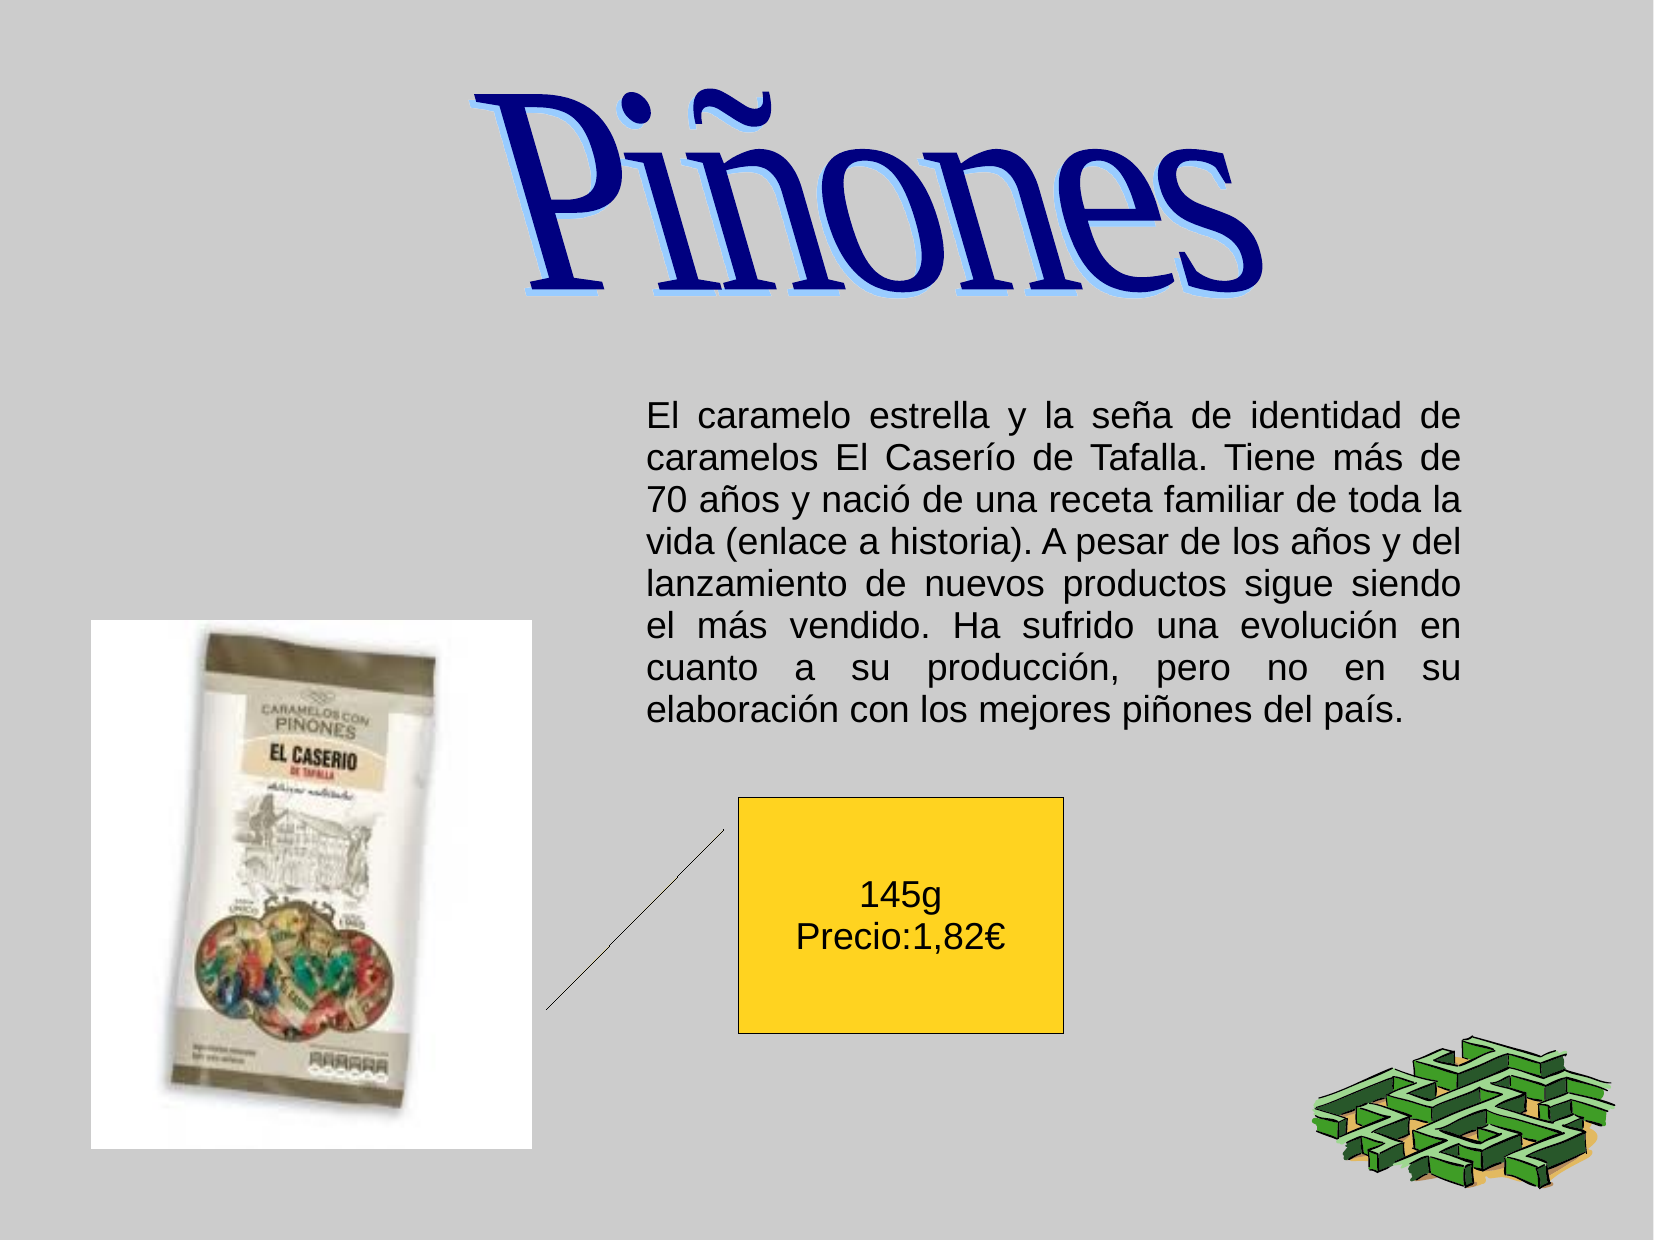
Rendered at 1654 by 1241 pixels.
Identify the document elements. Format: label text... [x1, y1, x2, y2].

text_box Piñones [821, 148, 944, 293]
text_box El caramelo estrella y la seña de identidad de caramelos El Caserío de Tafalla. Tiene más de 70 años y nació de una receta familiar de toda la vida (enlace a historia). A pesar de los años y del lanzamiento de nuevos productos sigue siendo el más vendido. Ha sufrido una evolución en cuanto a su producción, pero no en su elaboración con los mejores piñones del país. [631, 386, 1477, 739]
text_box Piñones [623, 152, 722, 290]
text_box Piñones [685, 148, 846, 290]
text_box Piñones [693, 88, 772, 127]
text_box Piñones [474, 94, 622, 290]
picture [91, 620, 532, 1149]
text_box Piñones [922, 148, 1083, 290]
text_box Piñones [621, 92, 651, 124]
text_box Piñones [1058, 148, 1175, 293]
text_box 145g Precio:1,82€ [738, 797, 1063, 1033]
text_box Piñones [1157, 148, 1263, 293]
